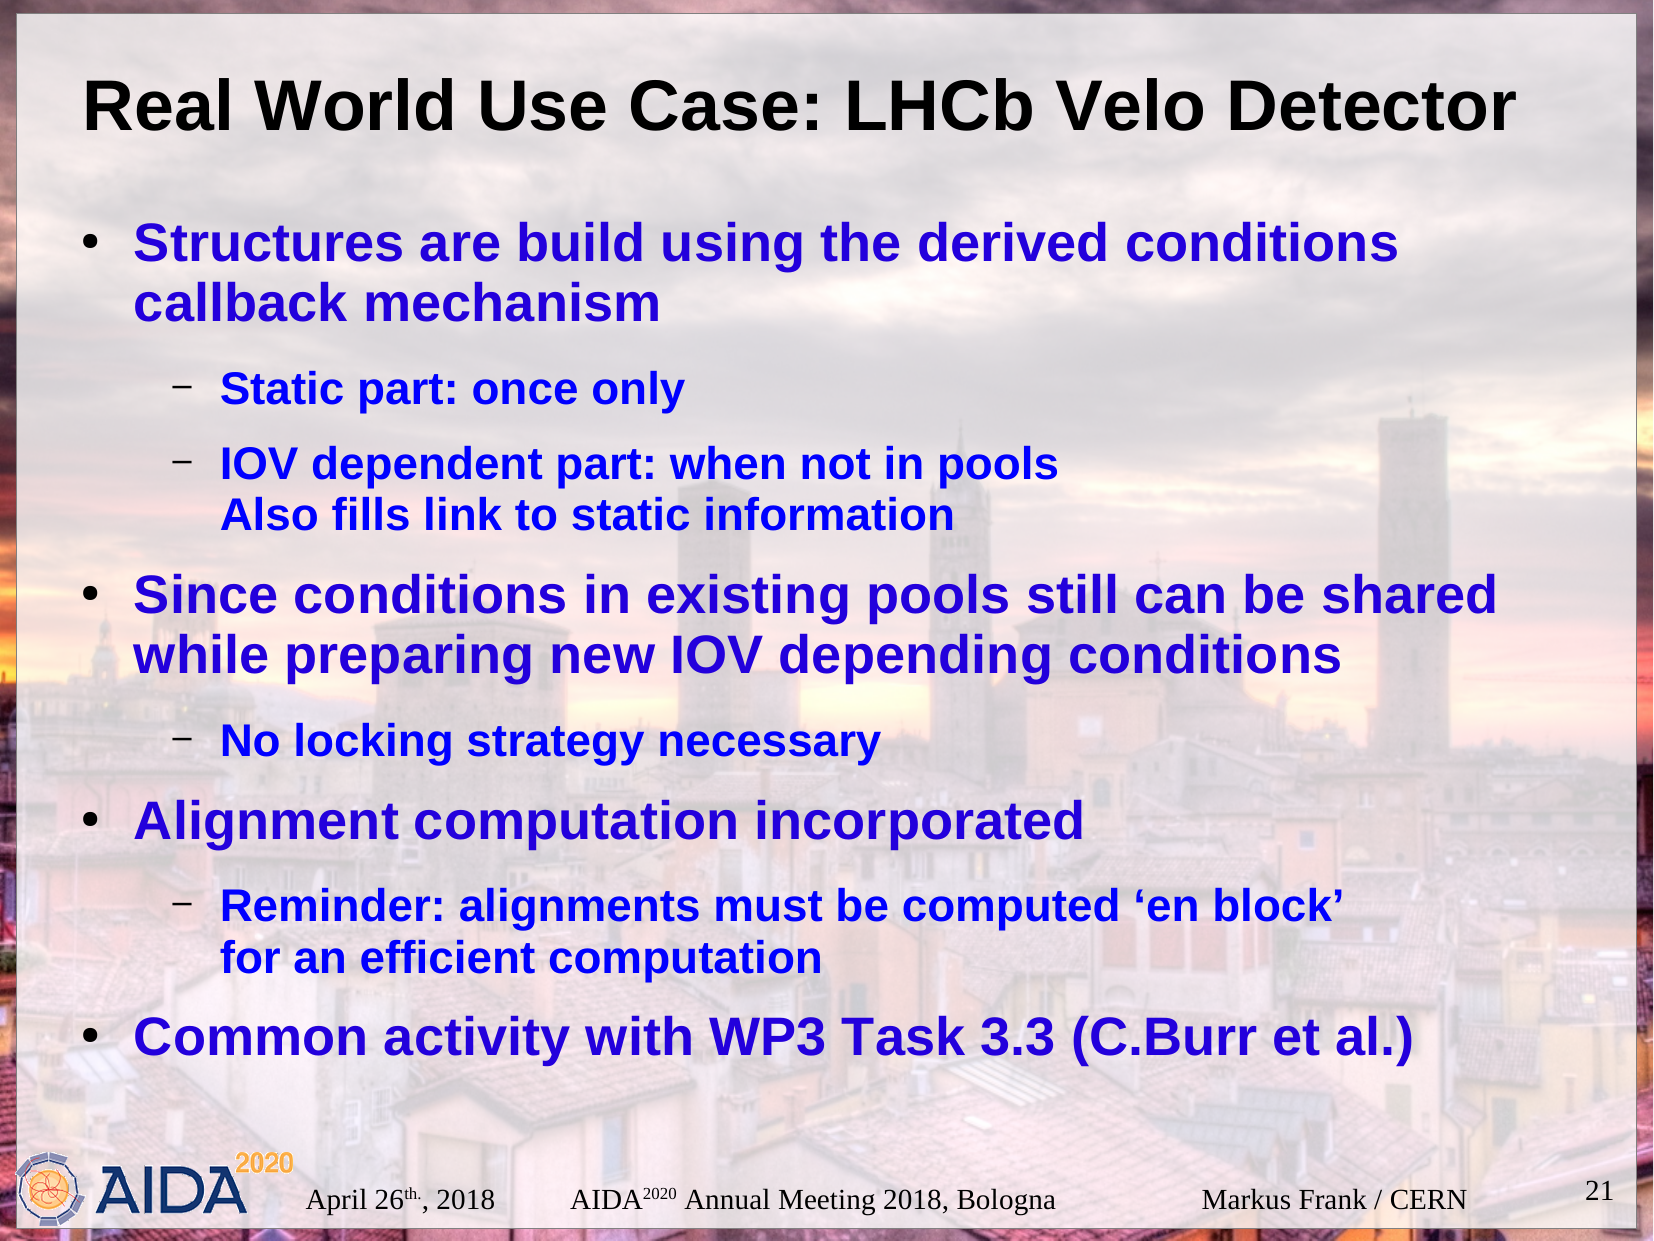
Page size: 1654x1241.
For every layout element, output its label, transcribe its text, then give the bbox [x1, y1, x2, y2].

list Structures are build using the derived conditions callback mechanism Static part: once only IOV dependent part: when not in pools Also fills link to static information Since conditions in existing pools still can be shared while preparing new IOV depending conditions No locking strategy necessary Alignment computation incorporated Reminder: alignments must be computed ‘en block’ for an efficient computation Common activity with WP3 Task 3.3 (C.Burr et al.) [63, 212, 1611, 1068]
picture [0, 0, 1654, 1241]
title Real World Use Case: LHCb Velo Detector [82, 19, 1535, 191]
